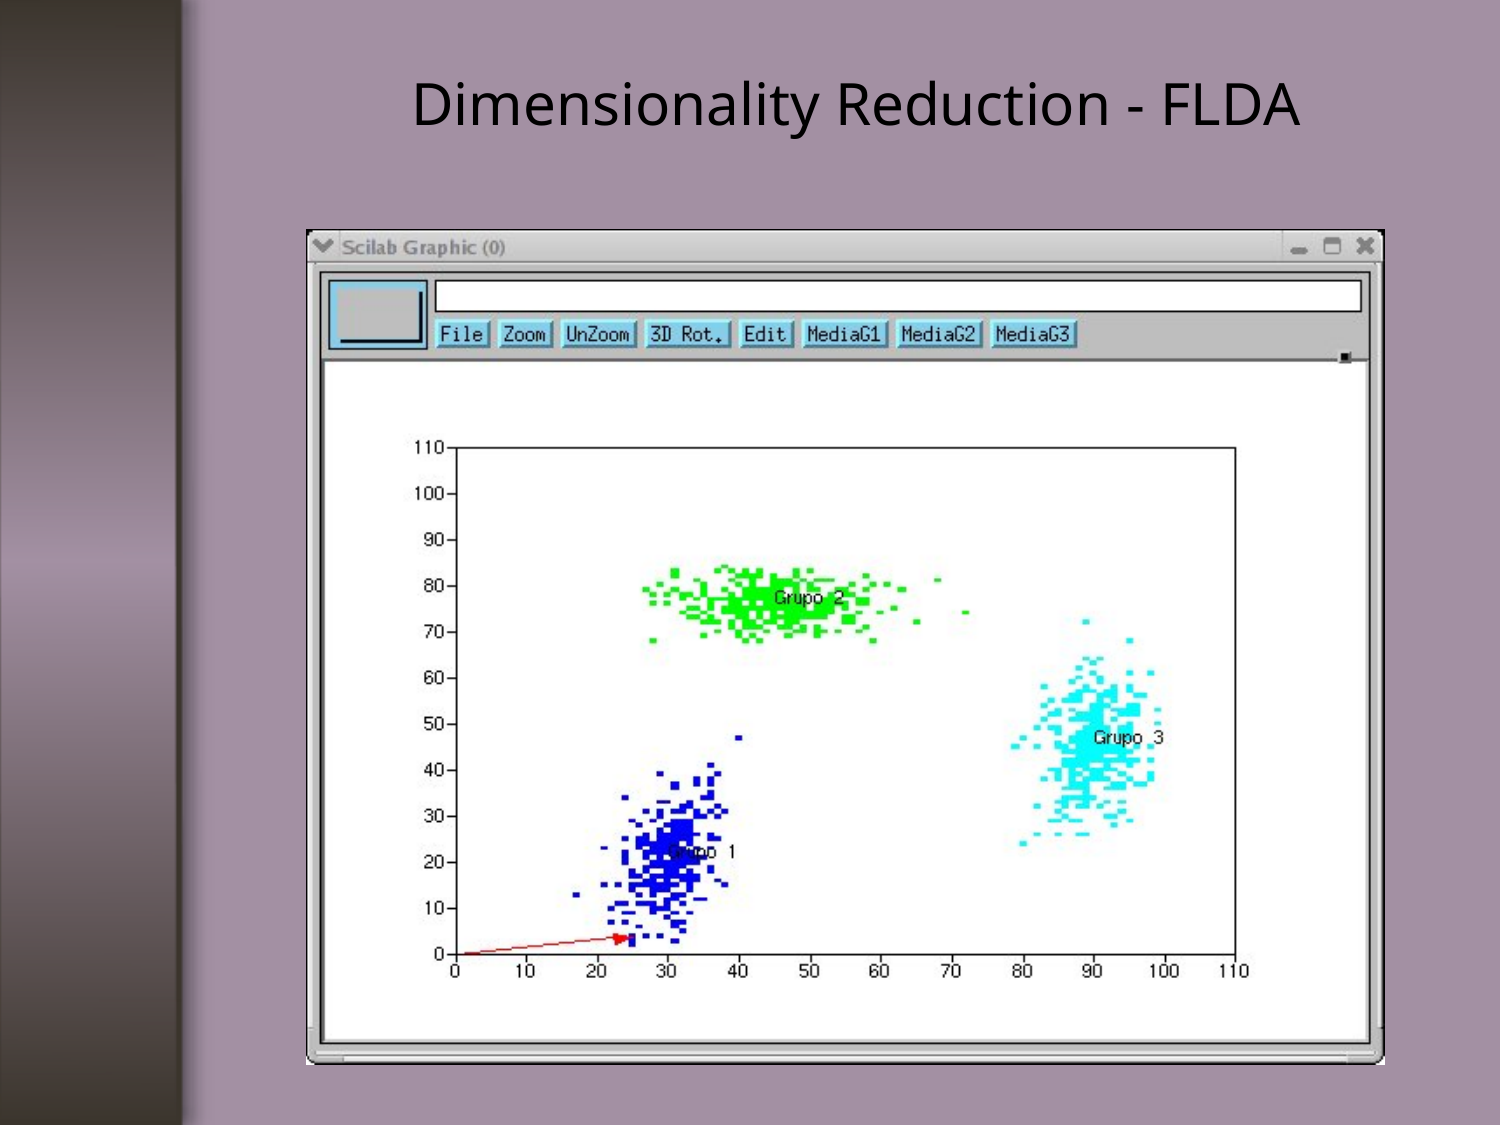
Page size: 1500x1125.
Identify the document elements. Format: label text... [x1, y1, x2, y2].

picture [0, 0, 1500, 1125]
title Dimensionality Reduction - FLDA [206, 9, 1500, 198]
